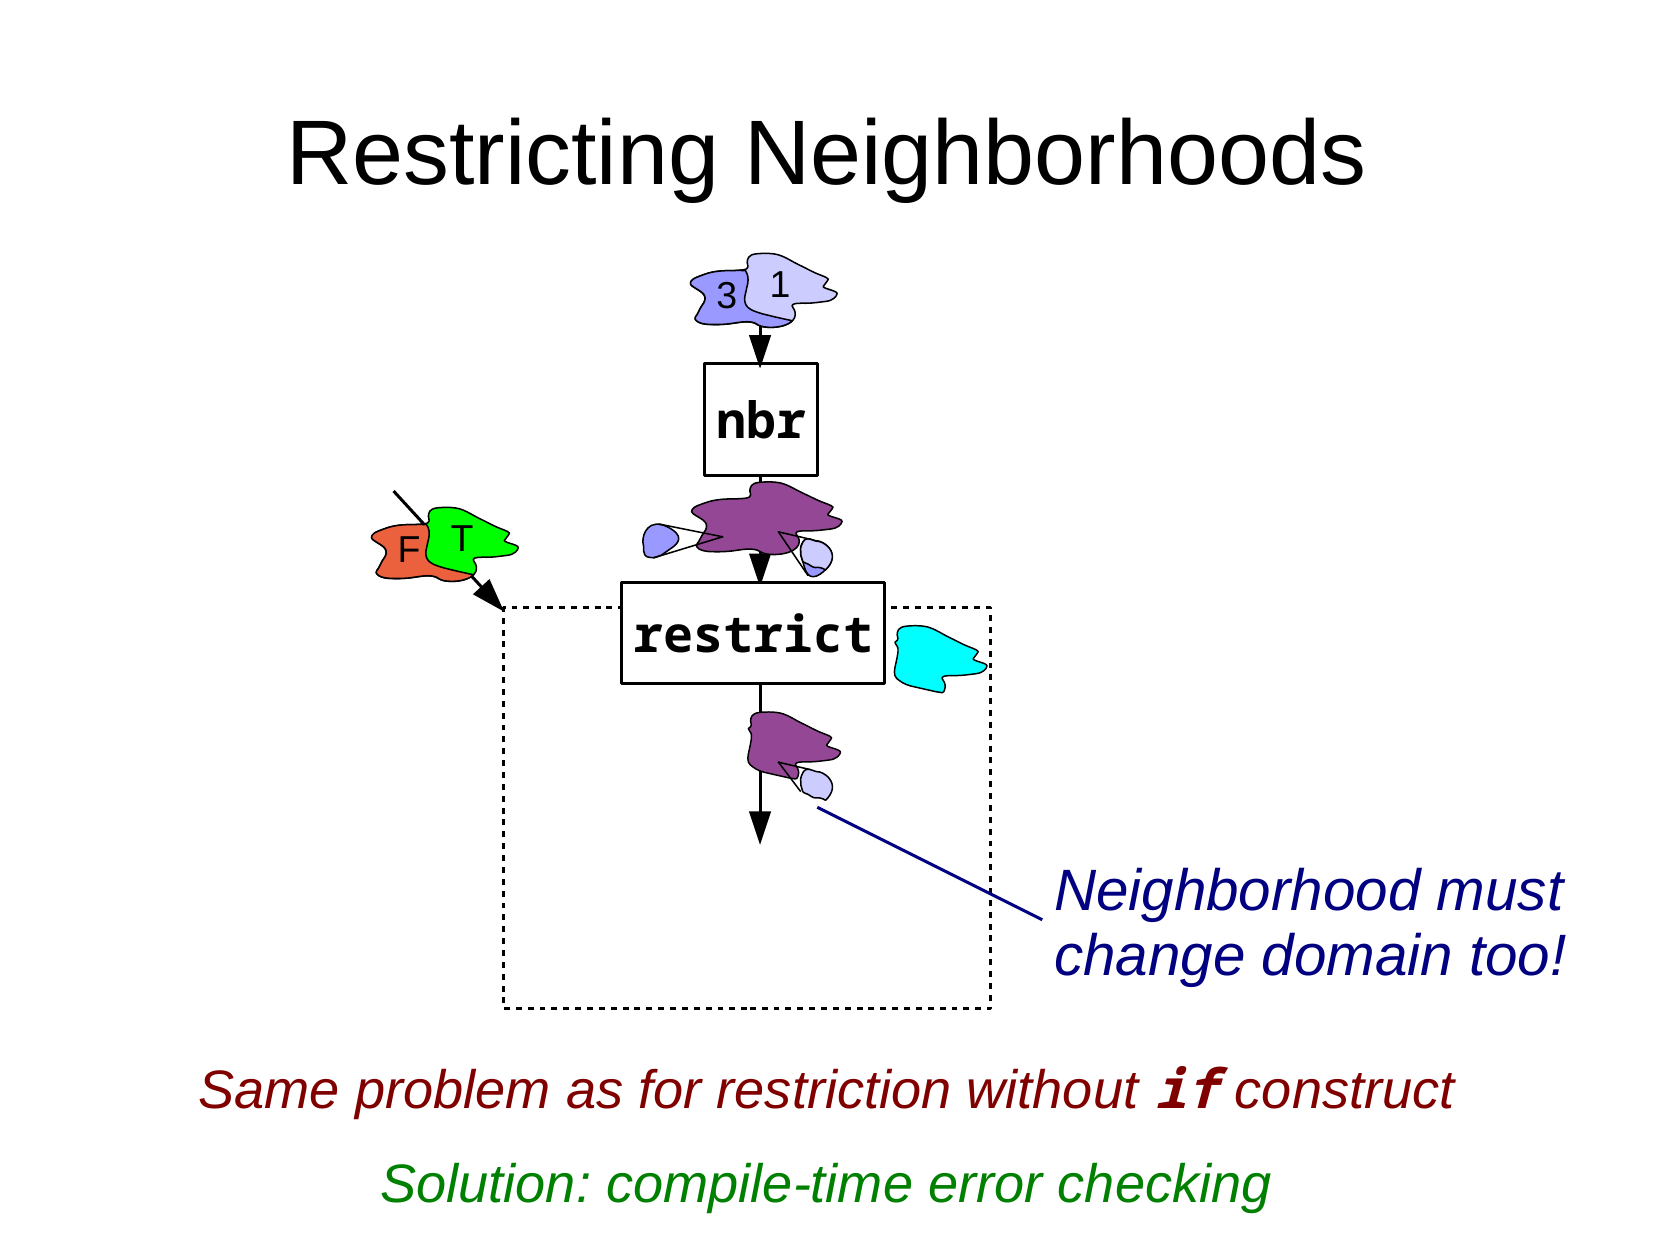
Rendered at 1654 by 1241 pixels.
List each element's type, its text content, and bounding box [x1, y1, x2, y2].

text_box [783, 765, 799, 779]
text_box [487, 522, 519, 558]
text_box [894, 625, 988, 693]
text_box [376, 561, 382, 578]
list Same problem as for restriction without if construct Solution: compile-time error checking [39, 1050, 1615, 1219]
text_box [428, 507, 477, 582]
text_box Neighborhood must change domain too! [1039, 850, 1582, 1019]
text_box [747, 253, 796, 328]
text_box [695, 307, 701, 324]
text_box [642, 524, 679, 558]
text_box [747, 711, 841, 778]
text_box [806, 268, 838, 304]
text_box 1 [754, 255, 806, 313]
text_box restrict [621, 582, 885, 684]
text_box F [382, 521, 434, 579]
title Restricting Neighborhoods [82, 56, 1571, 250]
text_box [697, 534, 716, 543]
text_box [371, 529, 382, 546]
text_box 3 [701, 267, 752, 325]
text_box [691, 481, 843, 555]
text_box T [435, 509, 487, 567]
text_box [782, 534, 800, 551]
text_box [800, 538, 833, 577]
text_box nbr [704, 363, 818, 476]
text_box [800, 769, 833, 801]
text_box [690, 275, 701, 292]
